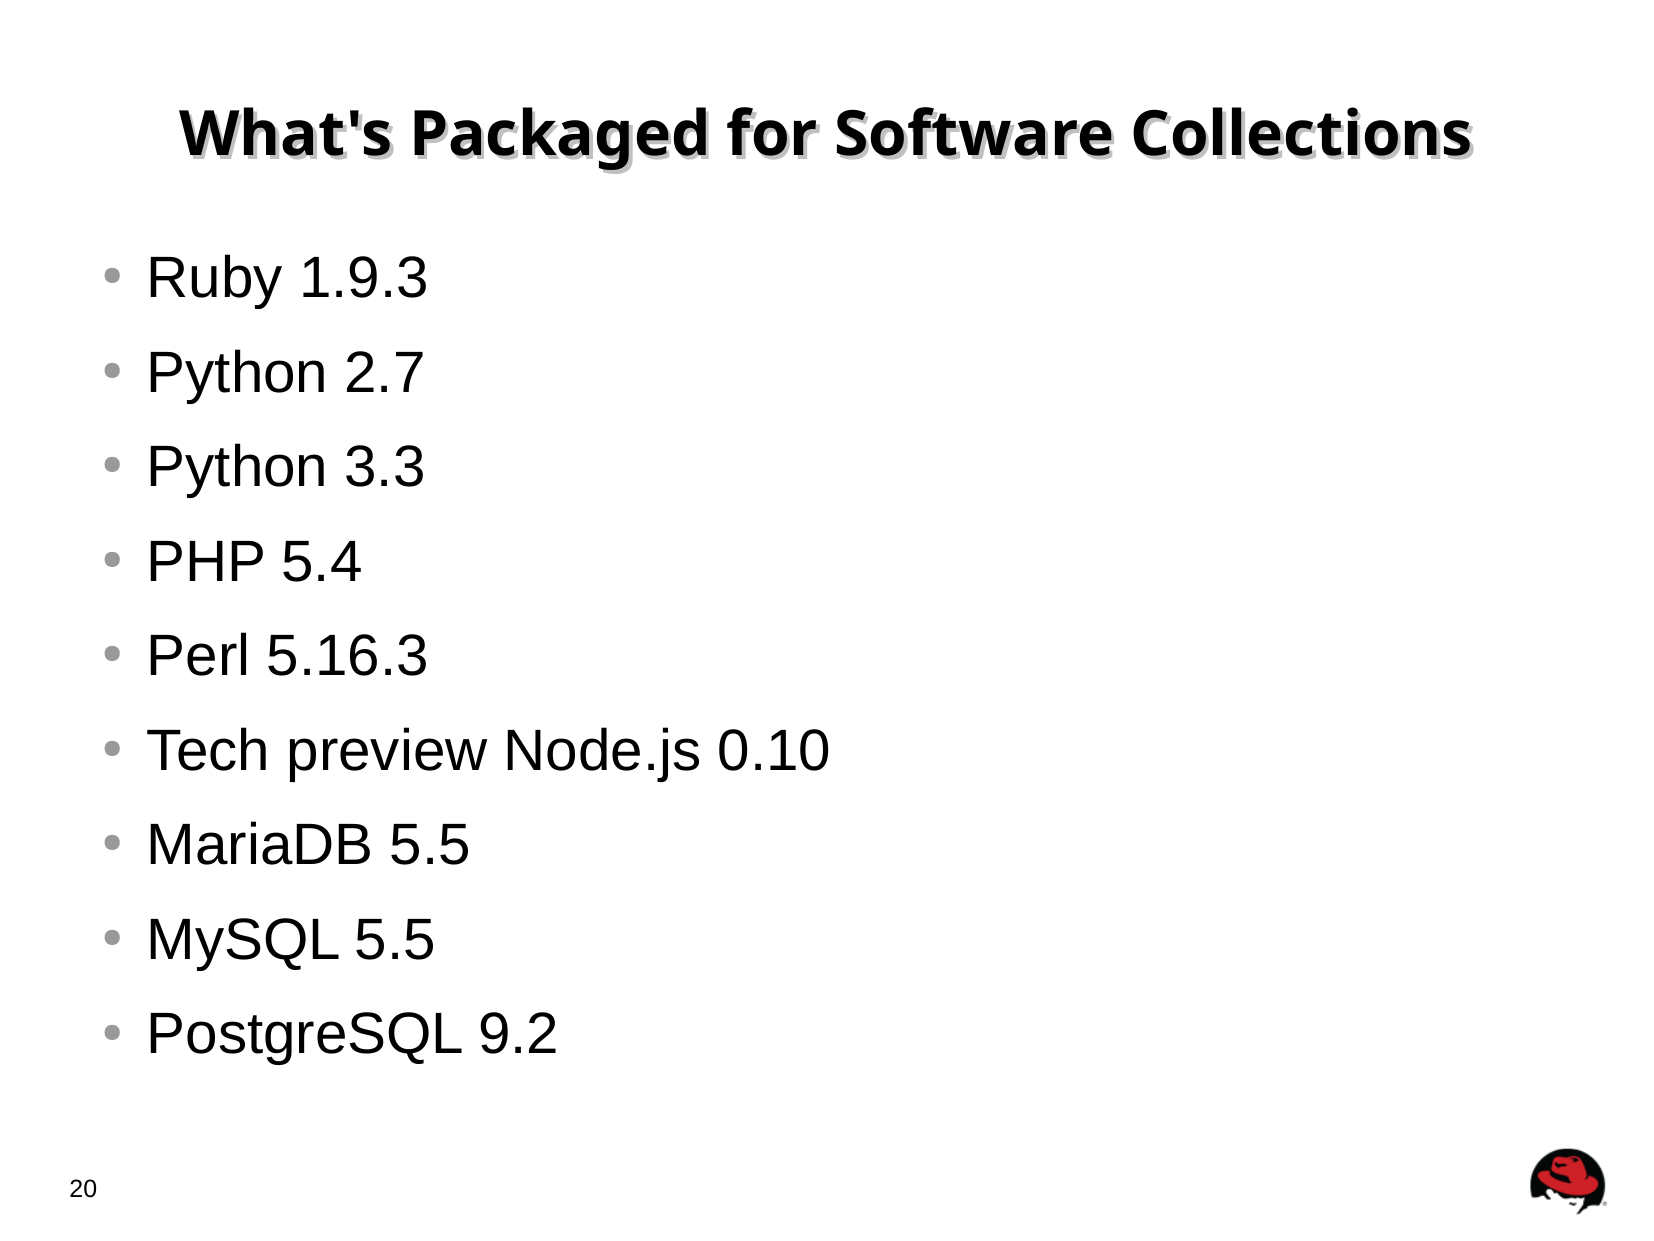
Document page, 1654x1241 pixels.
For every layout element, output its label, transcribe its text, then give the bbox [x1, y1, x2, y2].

list Ruby 1.9.3 Python 2.7 Python 3.3 PHP 5.4 Perl 5.16.3 Tech preview Node.js 0.10 MariaDB 5.5 MySQL 5.5 PostgreSQL 9.2 [86, 244, 1576, 1067]
title What's Packaged for Software Collections [82, 37, 1571, 226]
picture [1529, 1146, 1613, 1224]
